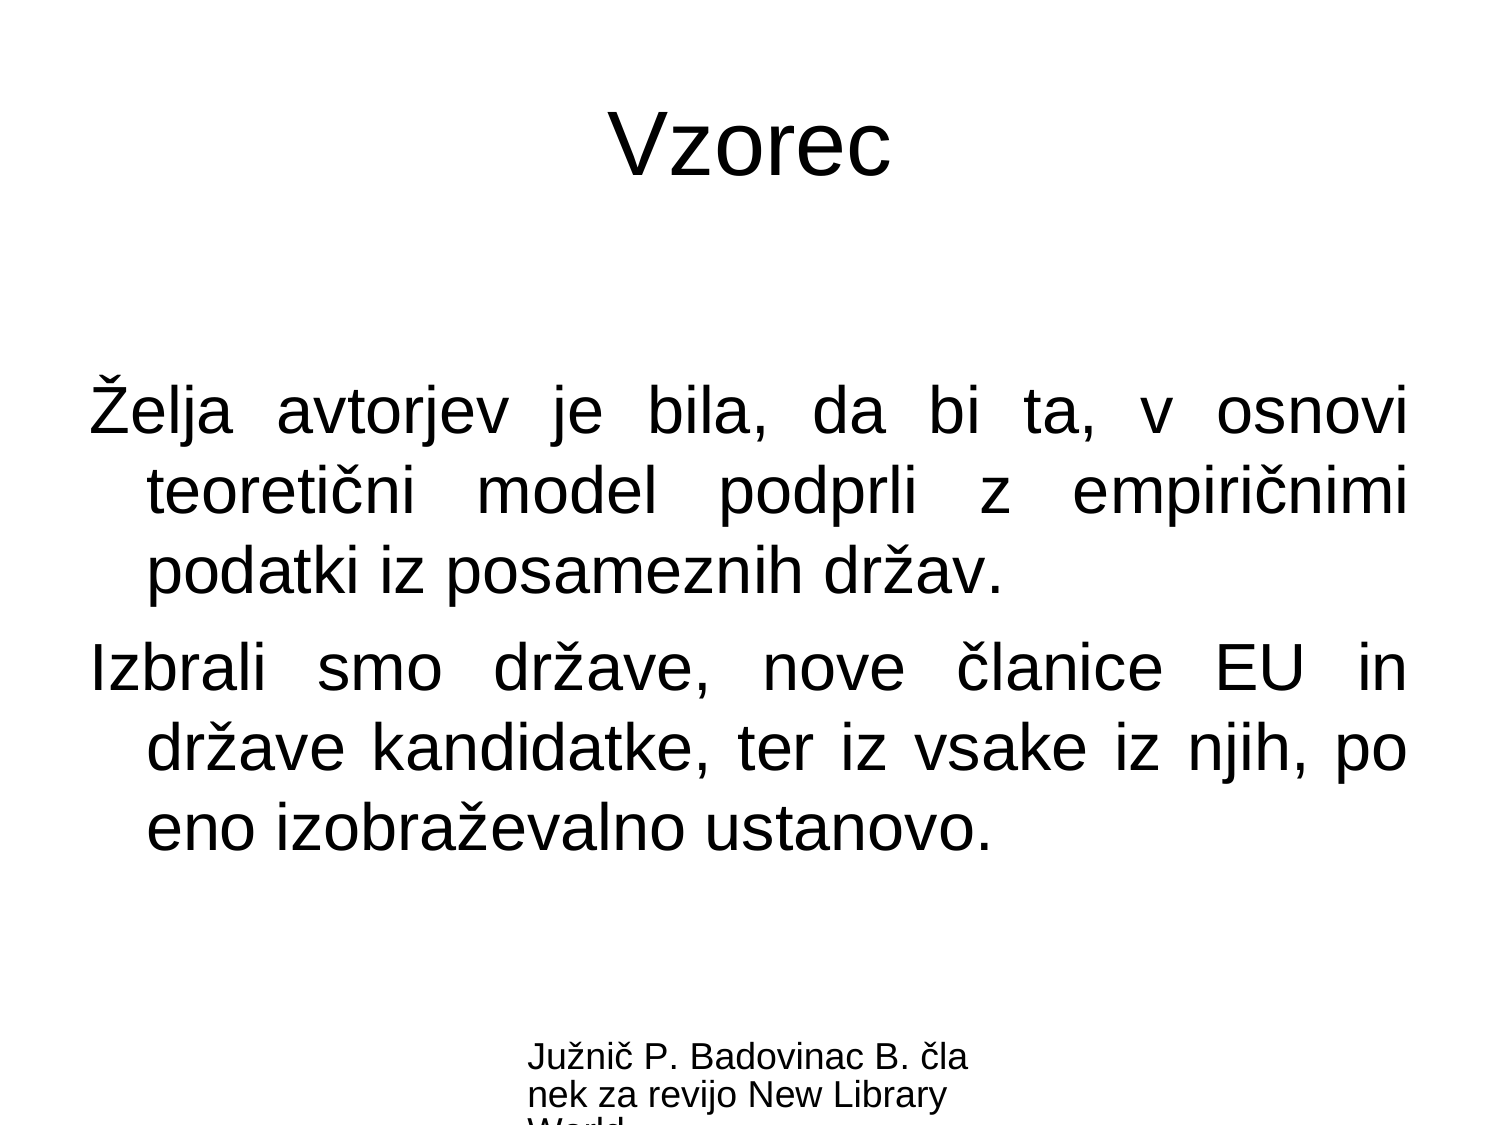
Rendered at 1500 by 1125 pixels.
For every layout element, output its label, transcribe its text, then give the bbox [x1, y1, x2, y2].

title Vzorec [75, 45, 1426, 233]
list Želja avtorjev je bila, da bi ta, v osnovi teoretični model podprli z empiričnimi podatki iz posameznih držav. Izbrali smo države, nove članice EU in države kandidatke, ter iz vsake iz njih, po eno izobraževalno ustanovo. [75, 262, 1426, 1006]
